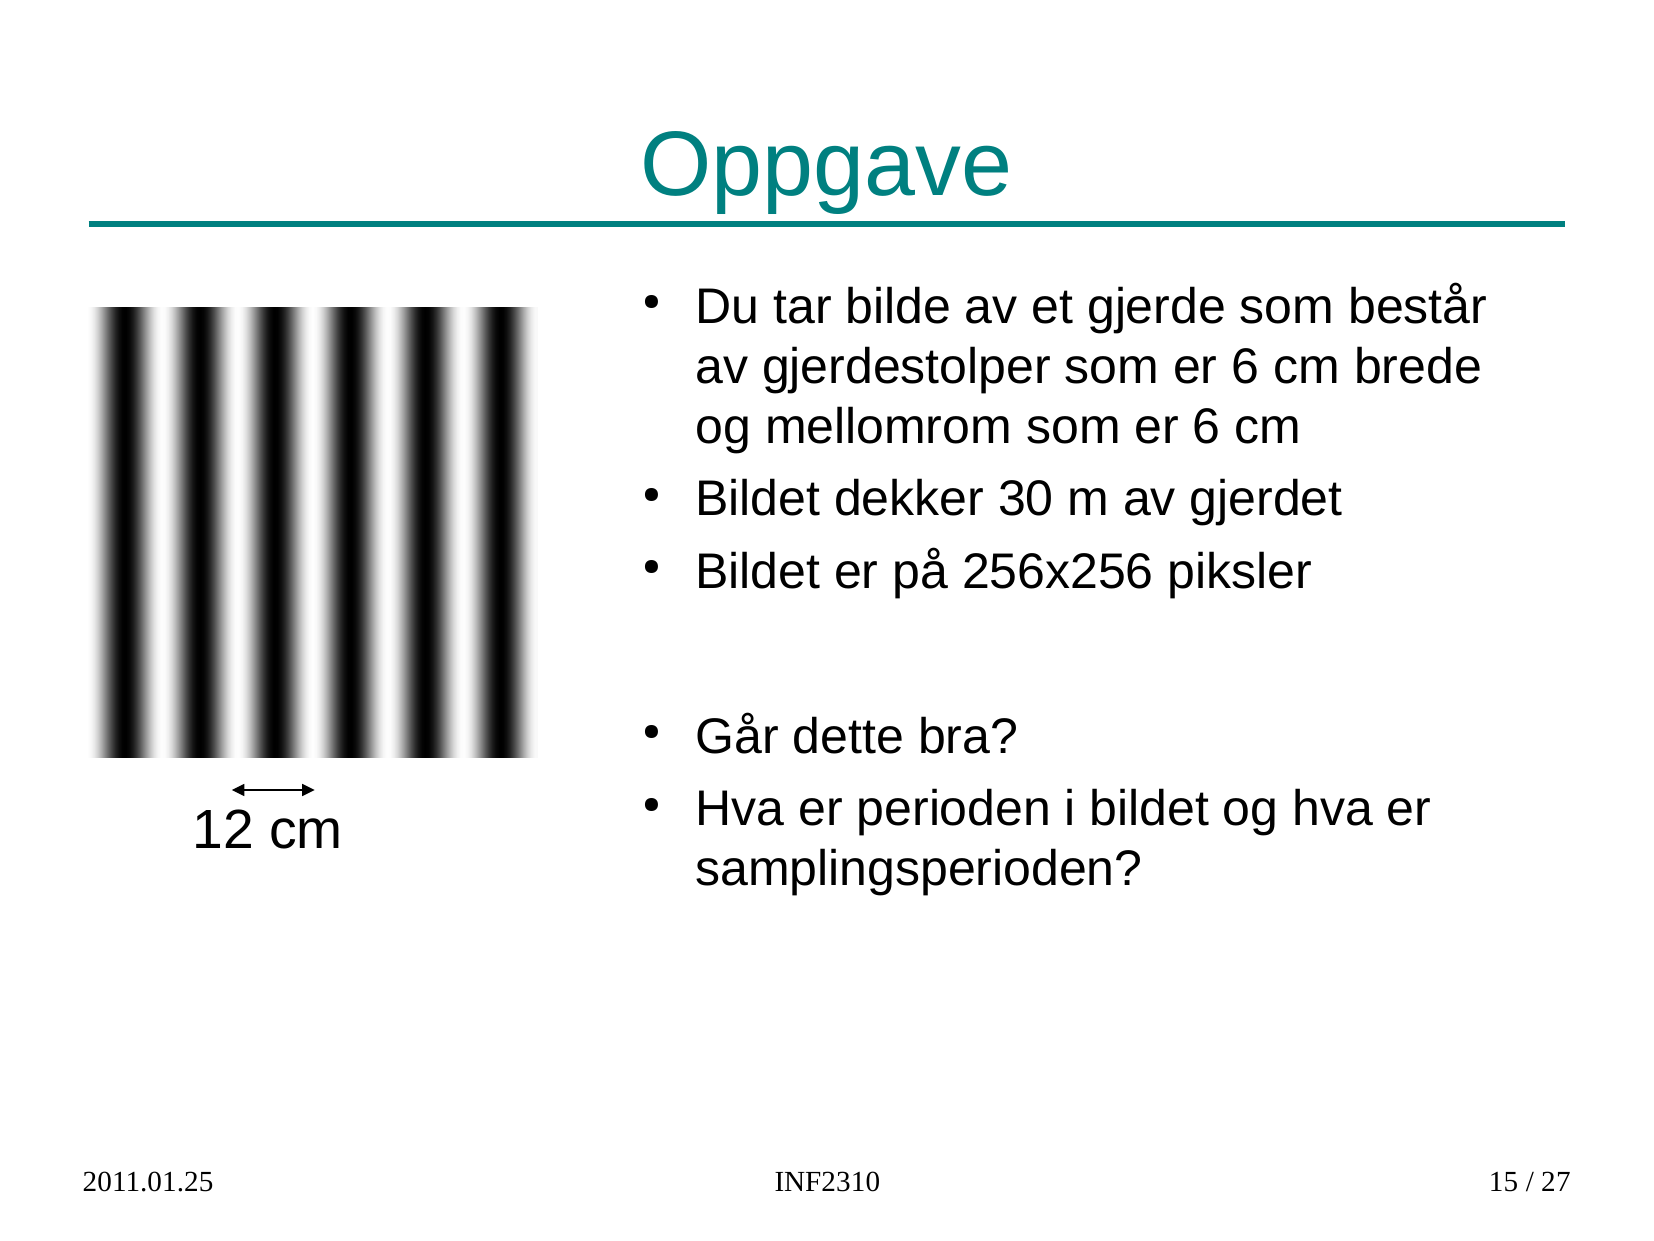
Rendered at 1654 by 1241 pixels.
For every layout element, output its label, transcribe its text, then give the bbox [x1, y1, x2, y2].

text_box 12 cm [177, 785, 358, 868]
list Du tar bilde av et gjerde som består av gjerdestolper som er 6 cm brede og mellomrom som er 6 cm Bildet dekker 30 m av gjerdet Bildet er på 256x256 piksler Går dette bra? Hva er perioden i bildet og hva er samplingsperioden? [609, 265, 1565, 1096]
picture [87, 307, 538, 758]
title Oppgave [123, 68, 1530, 249]
